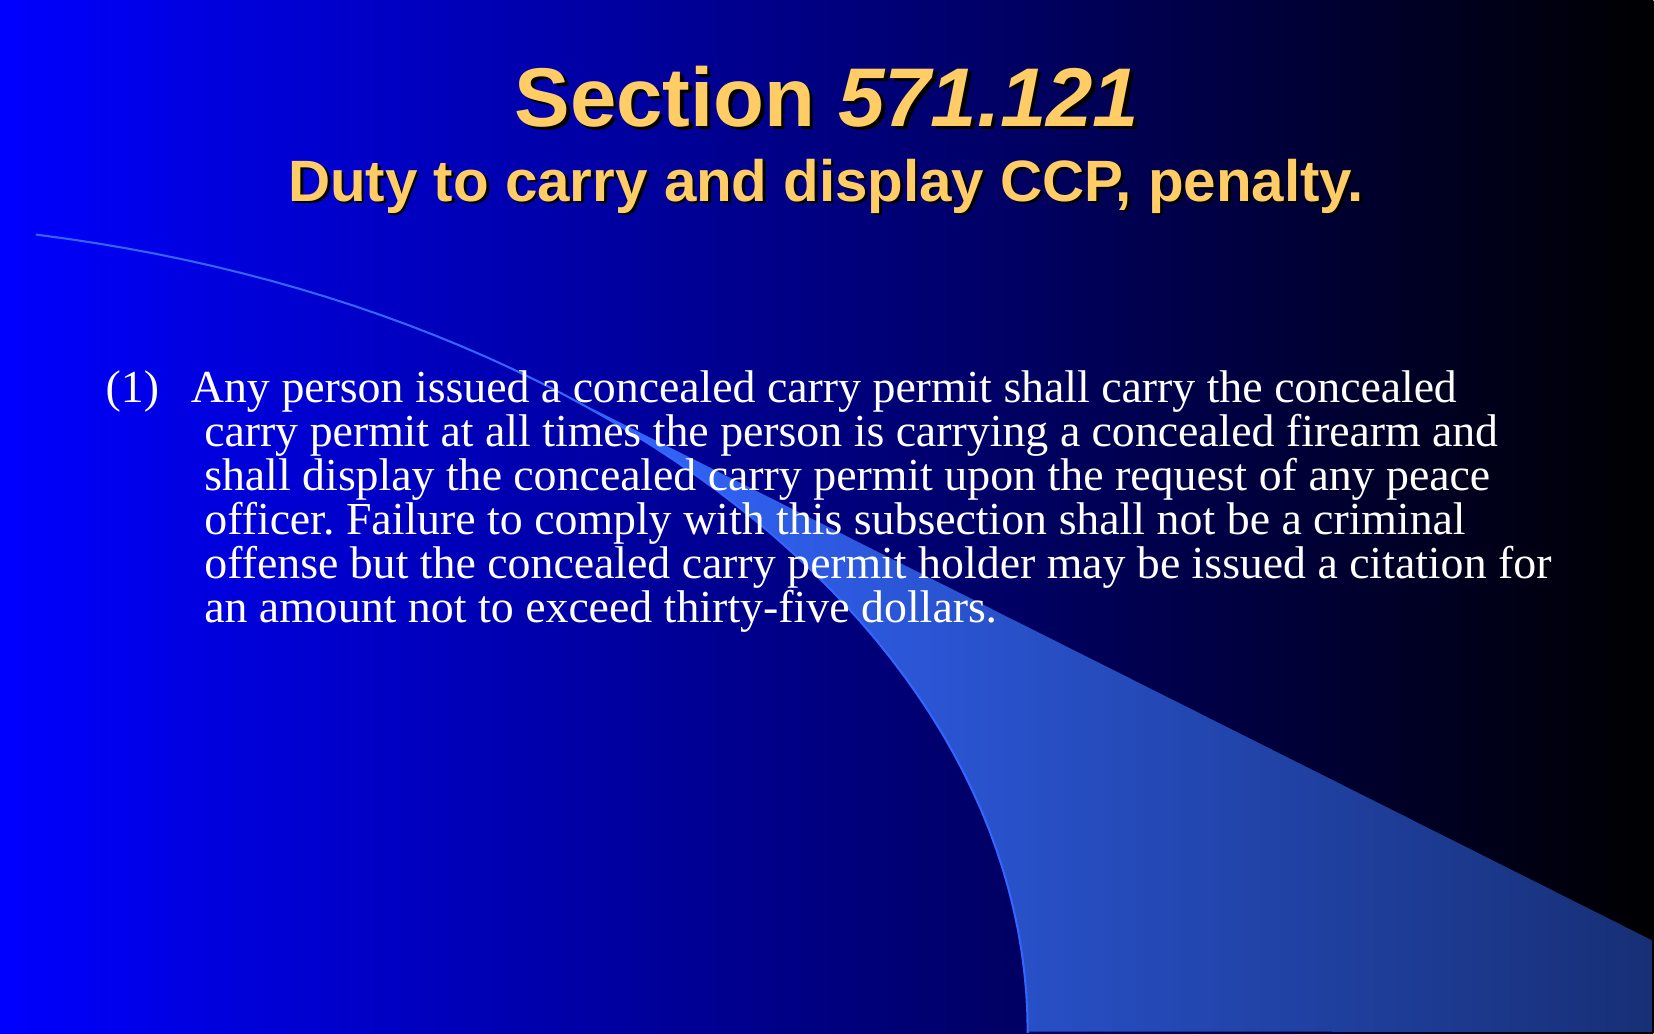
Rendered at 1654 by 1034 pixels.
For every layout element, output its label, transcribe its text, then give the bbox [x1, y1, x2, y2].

list (1) Any person issued a concealed carry permit shall carry the concealed carry permit at all times the person is carrying a concealed firearm and shall display the concealed carry permit upon the request of any peace officer. Failure to comply with this subsection shall not be a criminal offense but the concealed carry permit holder may be issued a citation for an amount not to exceed thirty-five dollars. [90, 360, 1579, 689]
title Section 571.121 Duty to carry and display CCP, penalty. [82, 10, 1571, 245]
